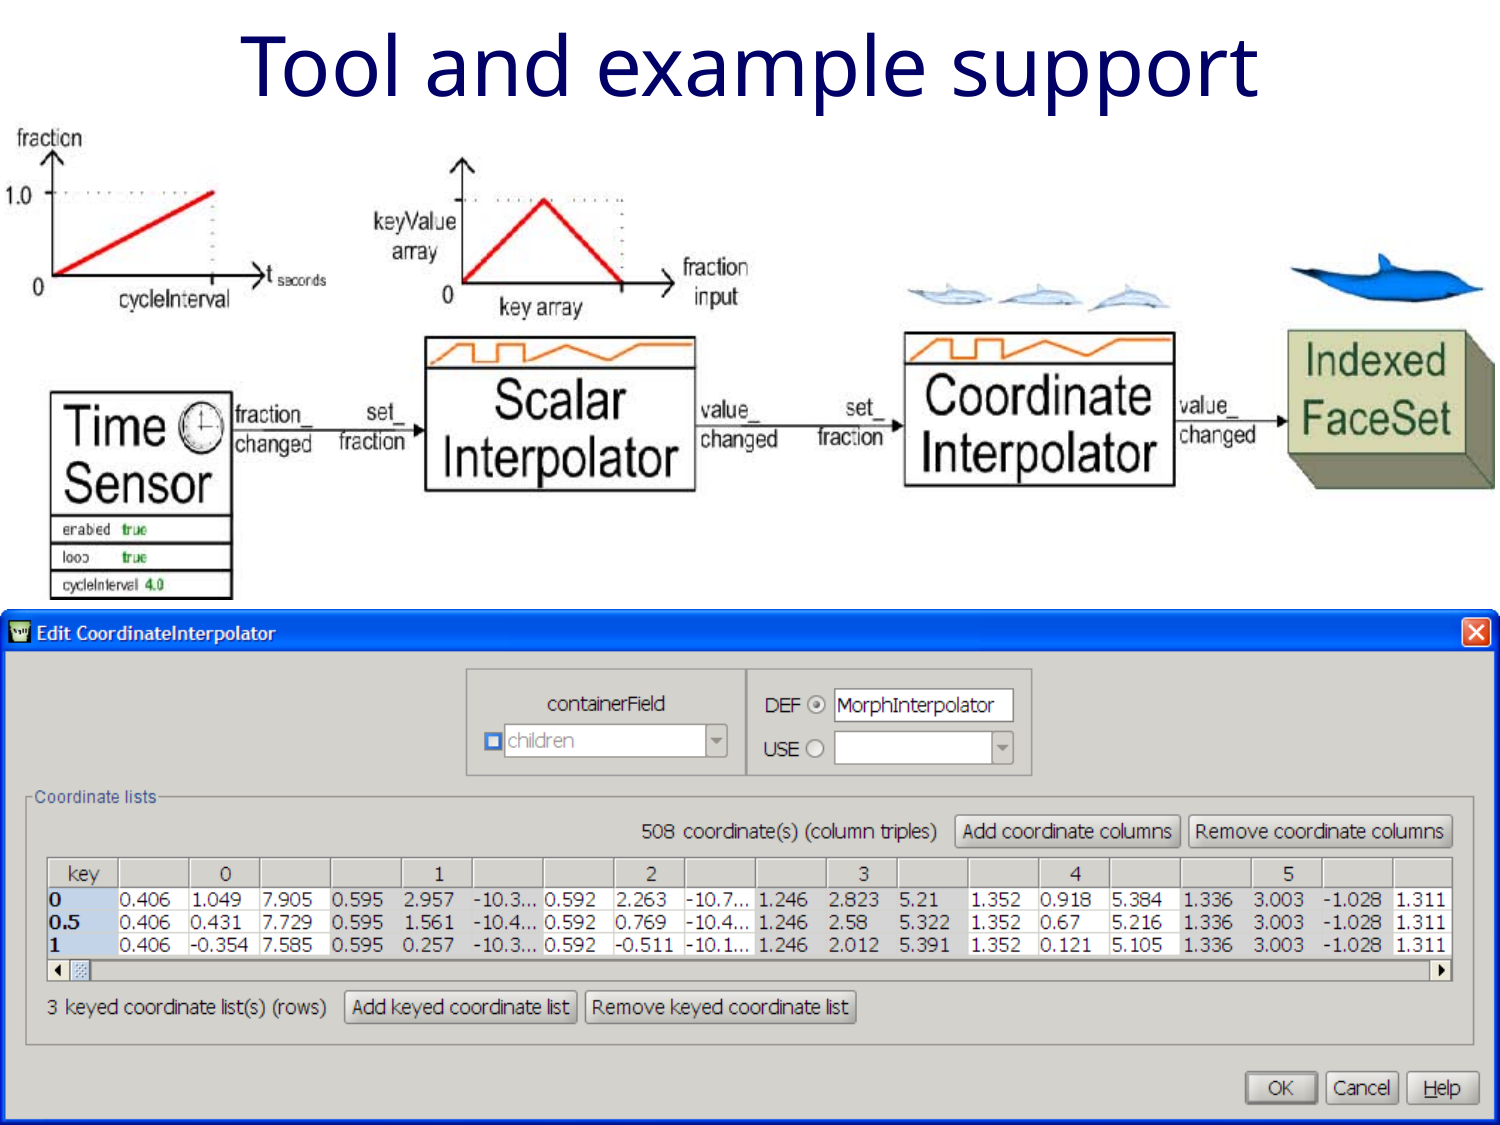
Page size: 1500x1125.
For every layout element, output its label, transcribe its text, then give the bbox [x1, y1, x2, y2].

picture [0, 609, 1500, 1125]
title Tool and example support [112, 7, 1388, 121]
picture [4, 121, 1495, 601]
